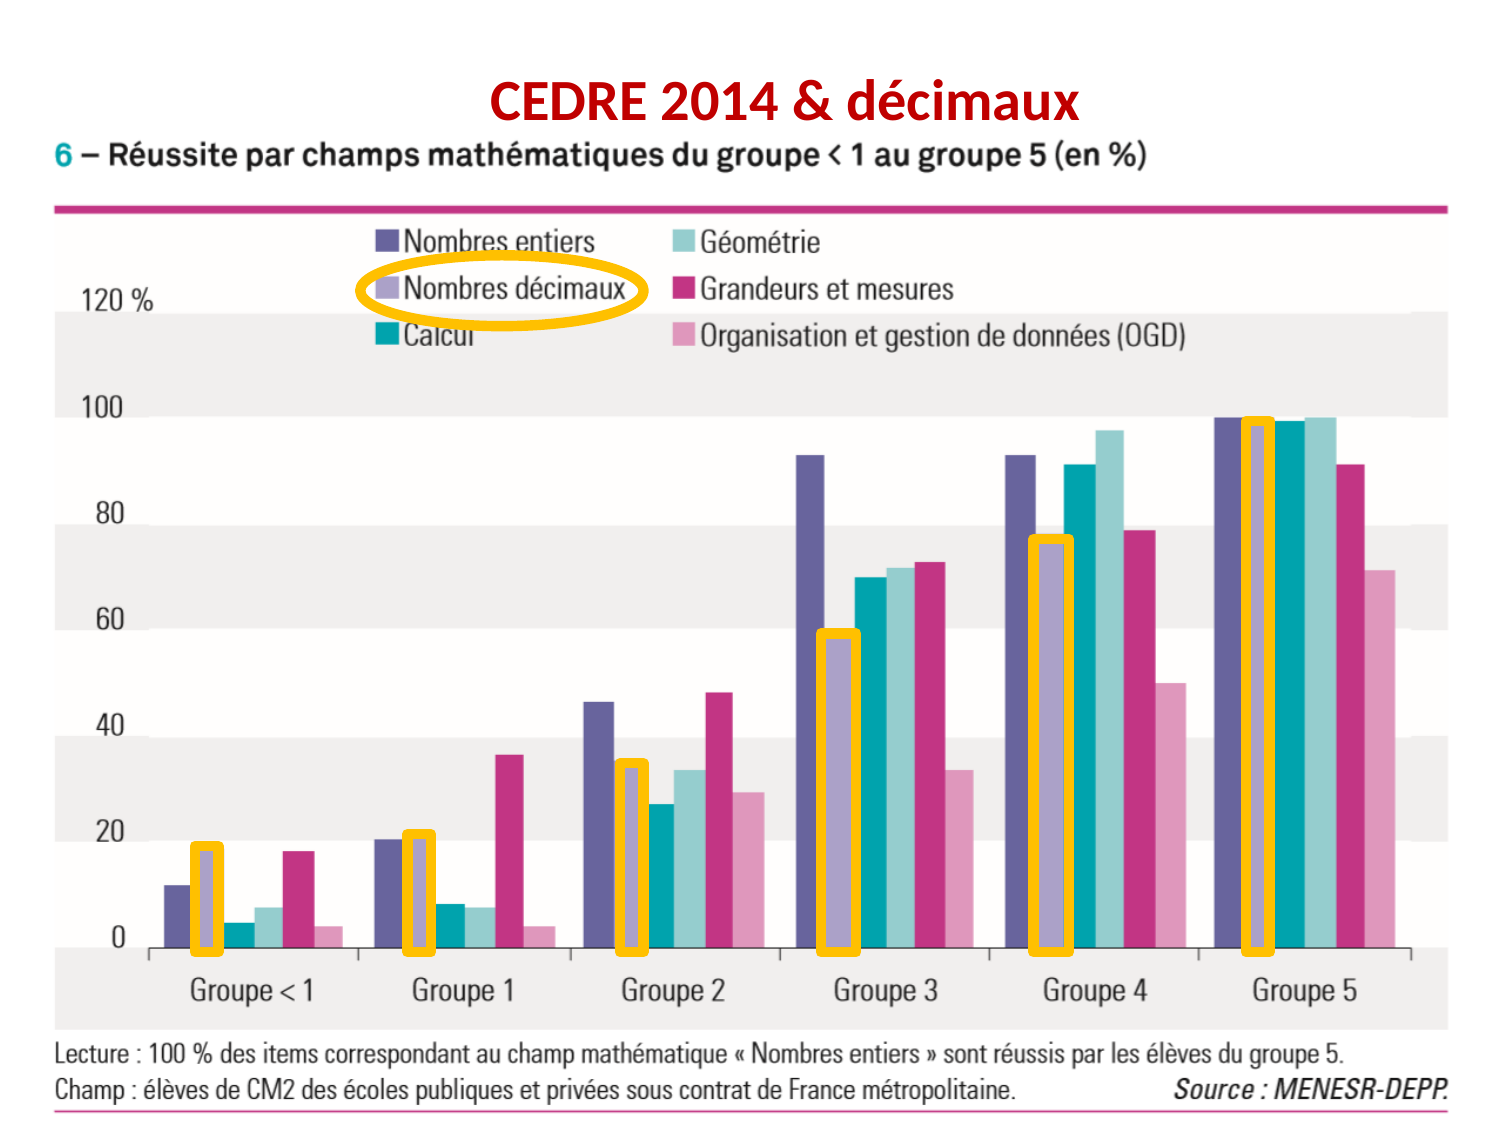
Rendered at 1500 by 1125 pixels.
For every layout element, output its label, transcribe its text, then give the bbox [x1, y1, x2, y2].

picture [41, 125, 1465, 1125]
text_box CEDRE 2014 & décimaux [383, 54, 1187, 125]
